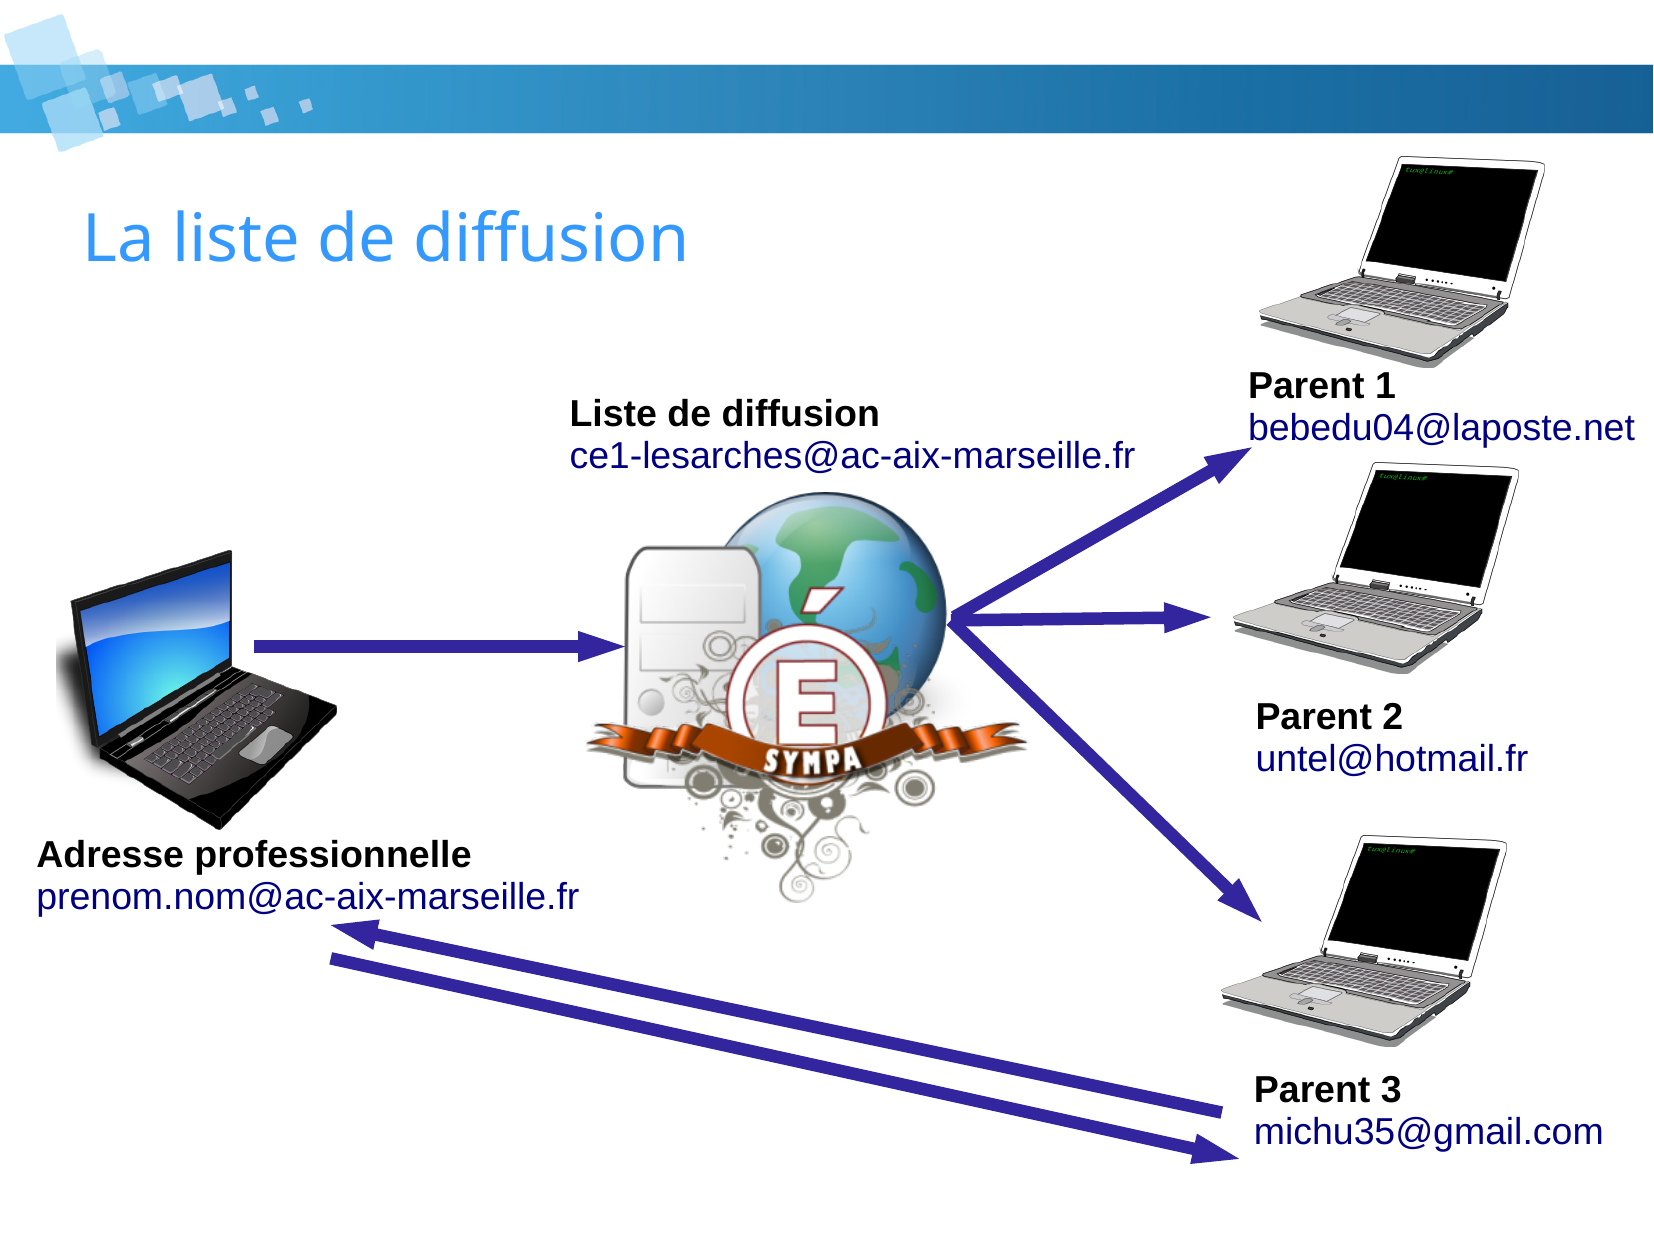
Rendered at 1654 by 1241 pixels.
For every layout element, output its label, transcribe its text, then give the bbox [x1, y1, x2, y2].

text_box Adresse professionnelle prenom.nom@ac-aix-marseille.fr [21, 826, 595, 926]
text_box Liste de diffusion ce1-lesarches@ac-aix-marseille.fr [554, 384, 1151, 484]
text_box Parent 2 untel@hotmail.fr [1240, 687, 1644, 787]
title La liste de diffusion [82, 132, 1571, 340]
text_box Parent 1 bebedu04@laposte.net [1233, 356, 1654, 498]
text_box Parent 3 michu35@gmail.com [1239, 1060, 1642, 1202]
picture [0, 0, 1653, 1238]
